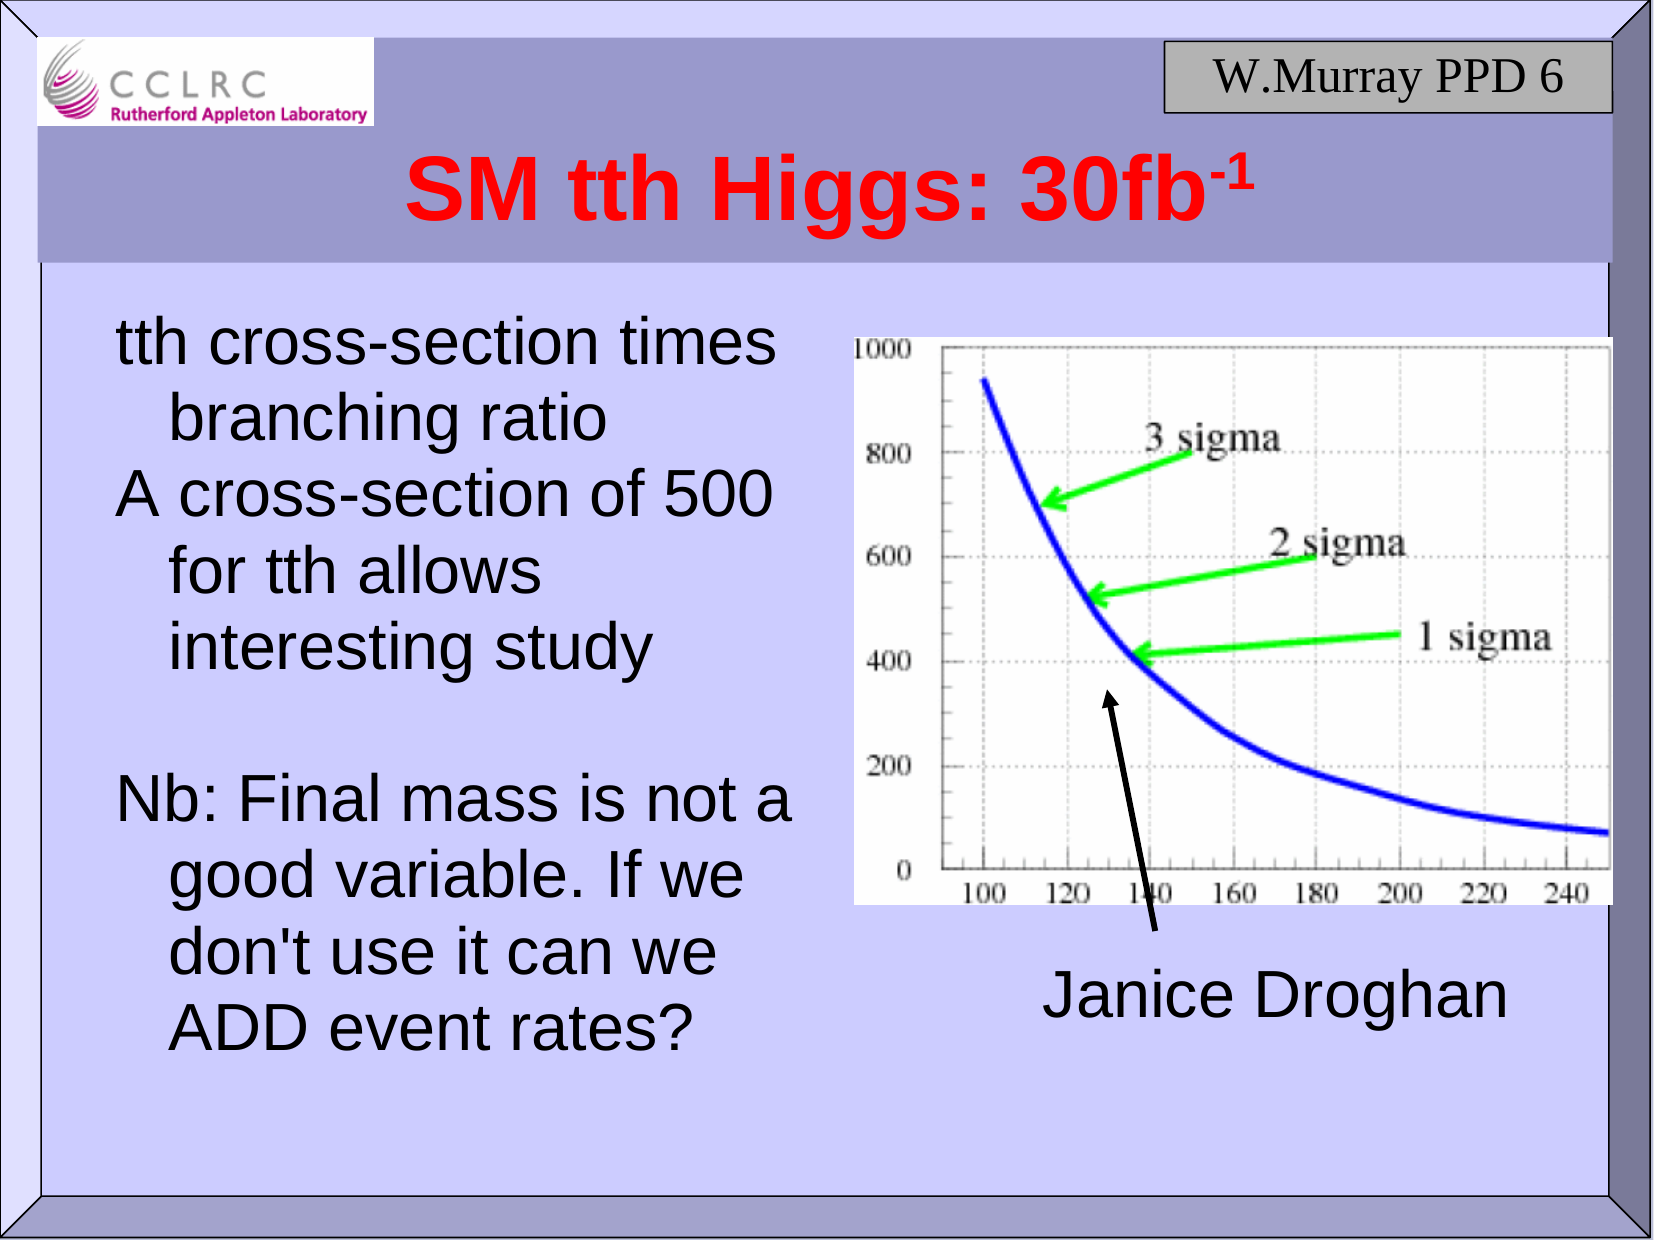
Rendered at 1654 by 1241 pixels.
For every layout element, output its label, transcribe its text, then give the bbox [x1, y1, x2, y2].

list tth cross-section times branching ratio A cross-section of 500 for tth allows interesting study Nb: Final mass is not a good variable. If we don't use it can we ADD event rates? [98, 302, 863, 1161]
title SM tth Higgs: 30fb-1 [124, 112, 1537, 263]
picture [854, 337, 1613, 905]
picture [37, 37, 374, 126]
text_box Janice Droghan [1042, 955, 1531, 1033]
